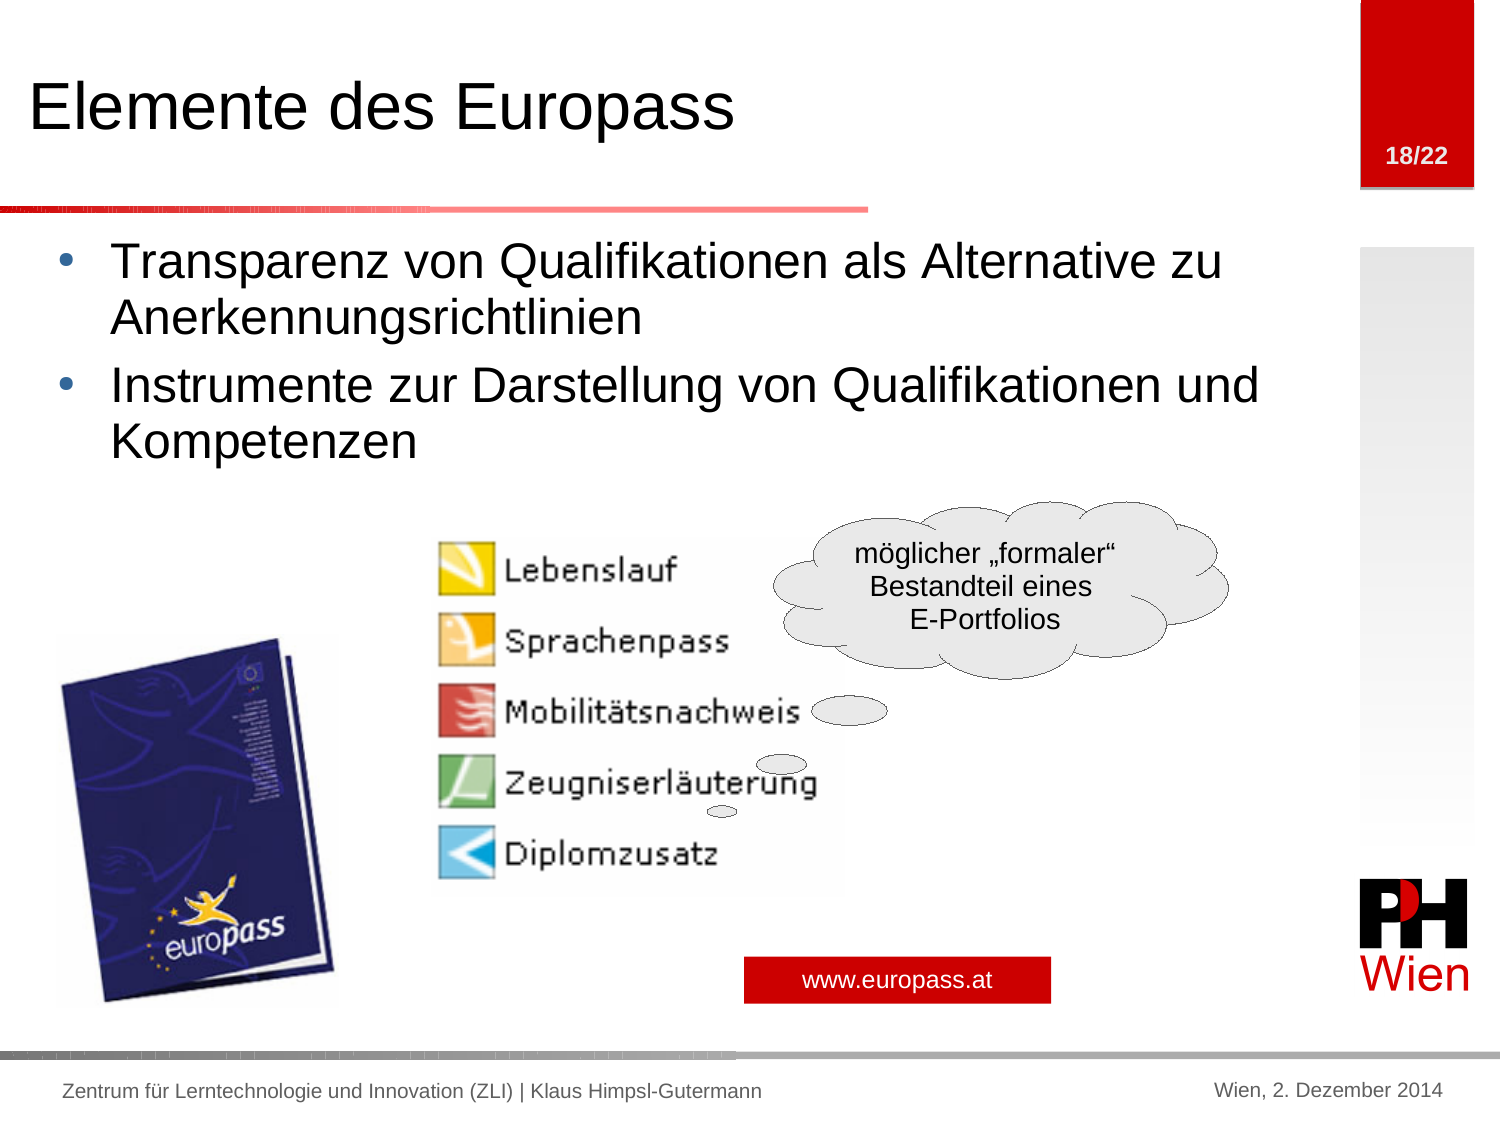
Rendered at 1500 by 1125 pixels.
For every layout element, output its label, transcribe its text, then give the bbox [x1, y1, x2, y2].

picture [56, 634, 339, 1008]
list Transparenz von Qualifikationen als Alternative zu Anerkennungsrichtlinien Instrumente zur Darstellung von Qualifikationen und Kompetenzen [39, 233, 1300, 479]
picture [1354, 873, 1474, 997]
text_box möglicher „formaler“ Bestandteil eines E-Portfolios [773, 501, 1229, 680]
text_box möglicher „formaler“ Bestandteil eines E-Portfolios [756, 754, 807, 775]
text_box www.europass.at [744, 956, 1052, 1004]
text_box möglicher „formaler“ Bestandteil eines E-Portfolios [811, 695, 888, 726]
picture [431, 537, 845, 897]
title Elemente des Europass [28, 68, 1154, 144]
